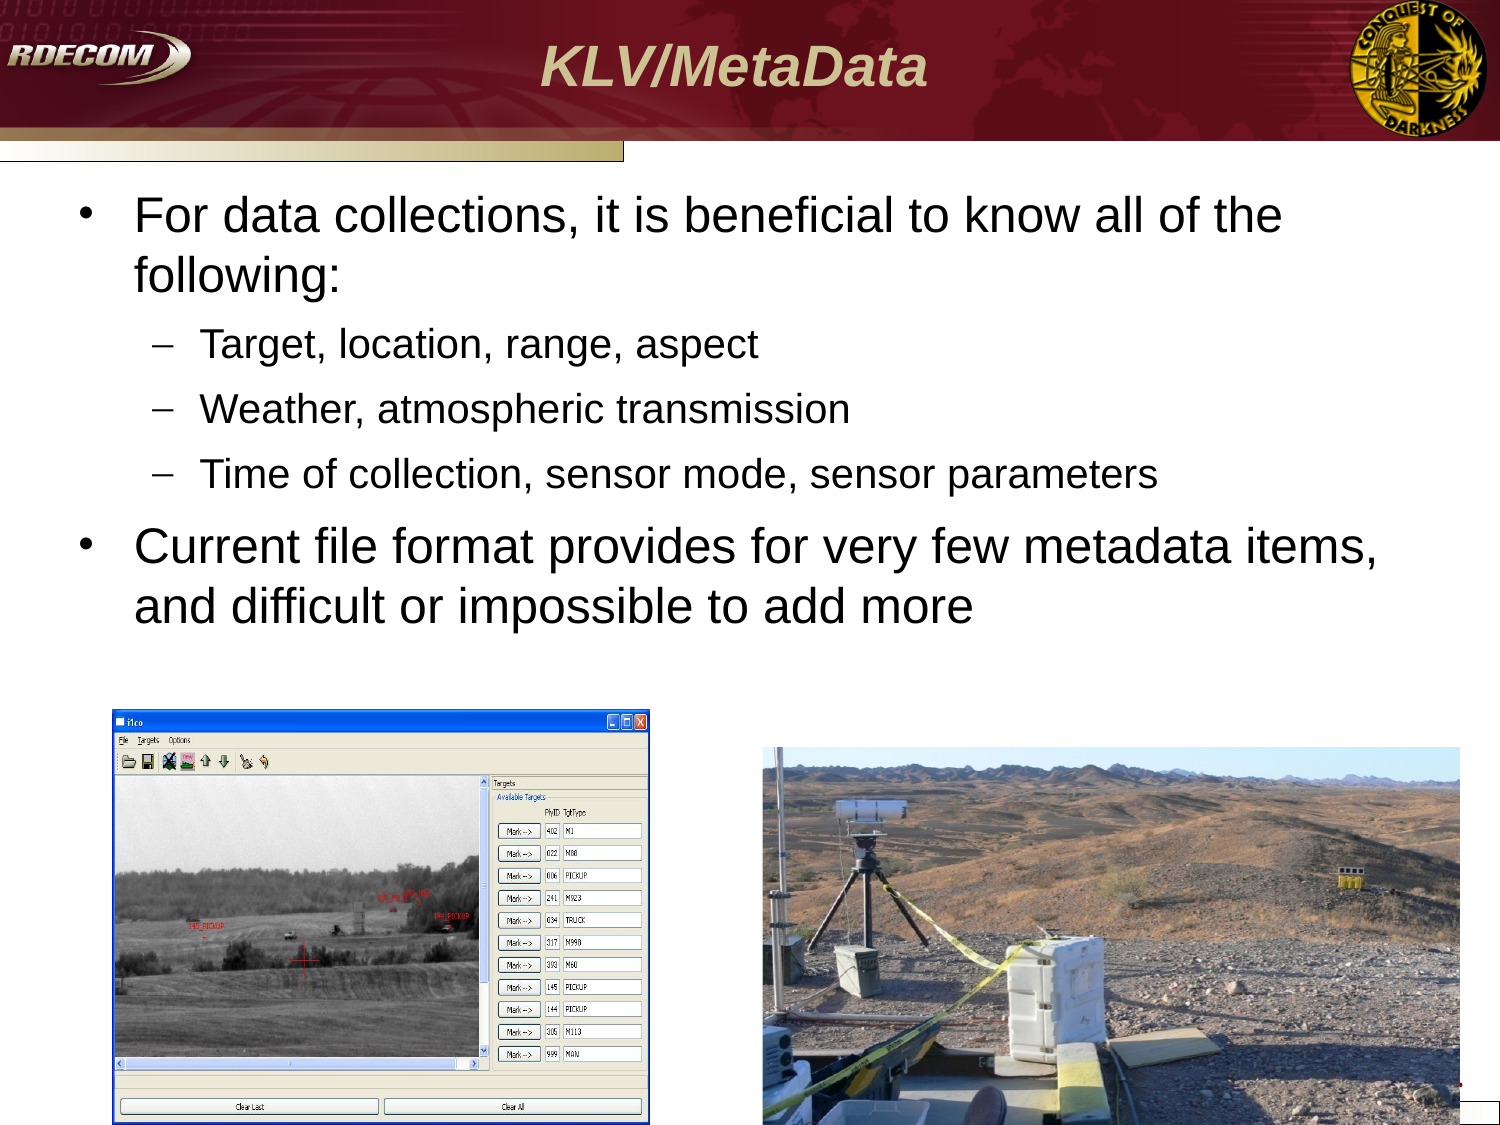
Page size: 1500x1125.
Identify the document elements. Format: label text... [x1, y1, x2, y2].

list For data collections, it is beneficial to know all of the following: Target, location, range, aspect Weather, atmospheric transmission Time of collection, sensor mode, sensor parameters Current file format provides for very few metadata items, and difficult or impossible to add more [62, 174, 1413, 918]
picture [762, 747, 1460, 1125]
picture [0, 0, 1500, 141]
picture [112, 709, 650, 1125]
title KLV/MetaData [262, 0, 1207, 138]
